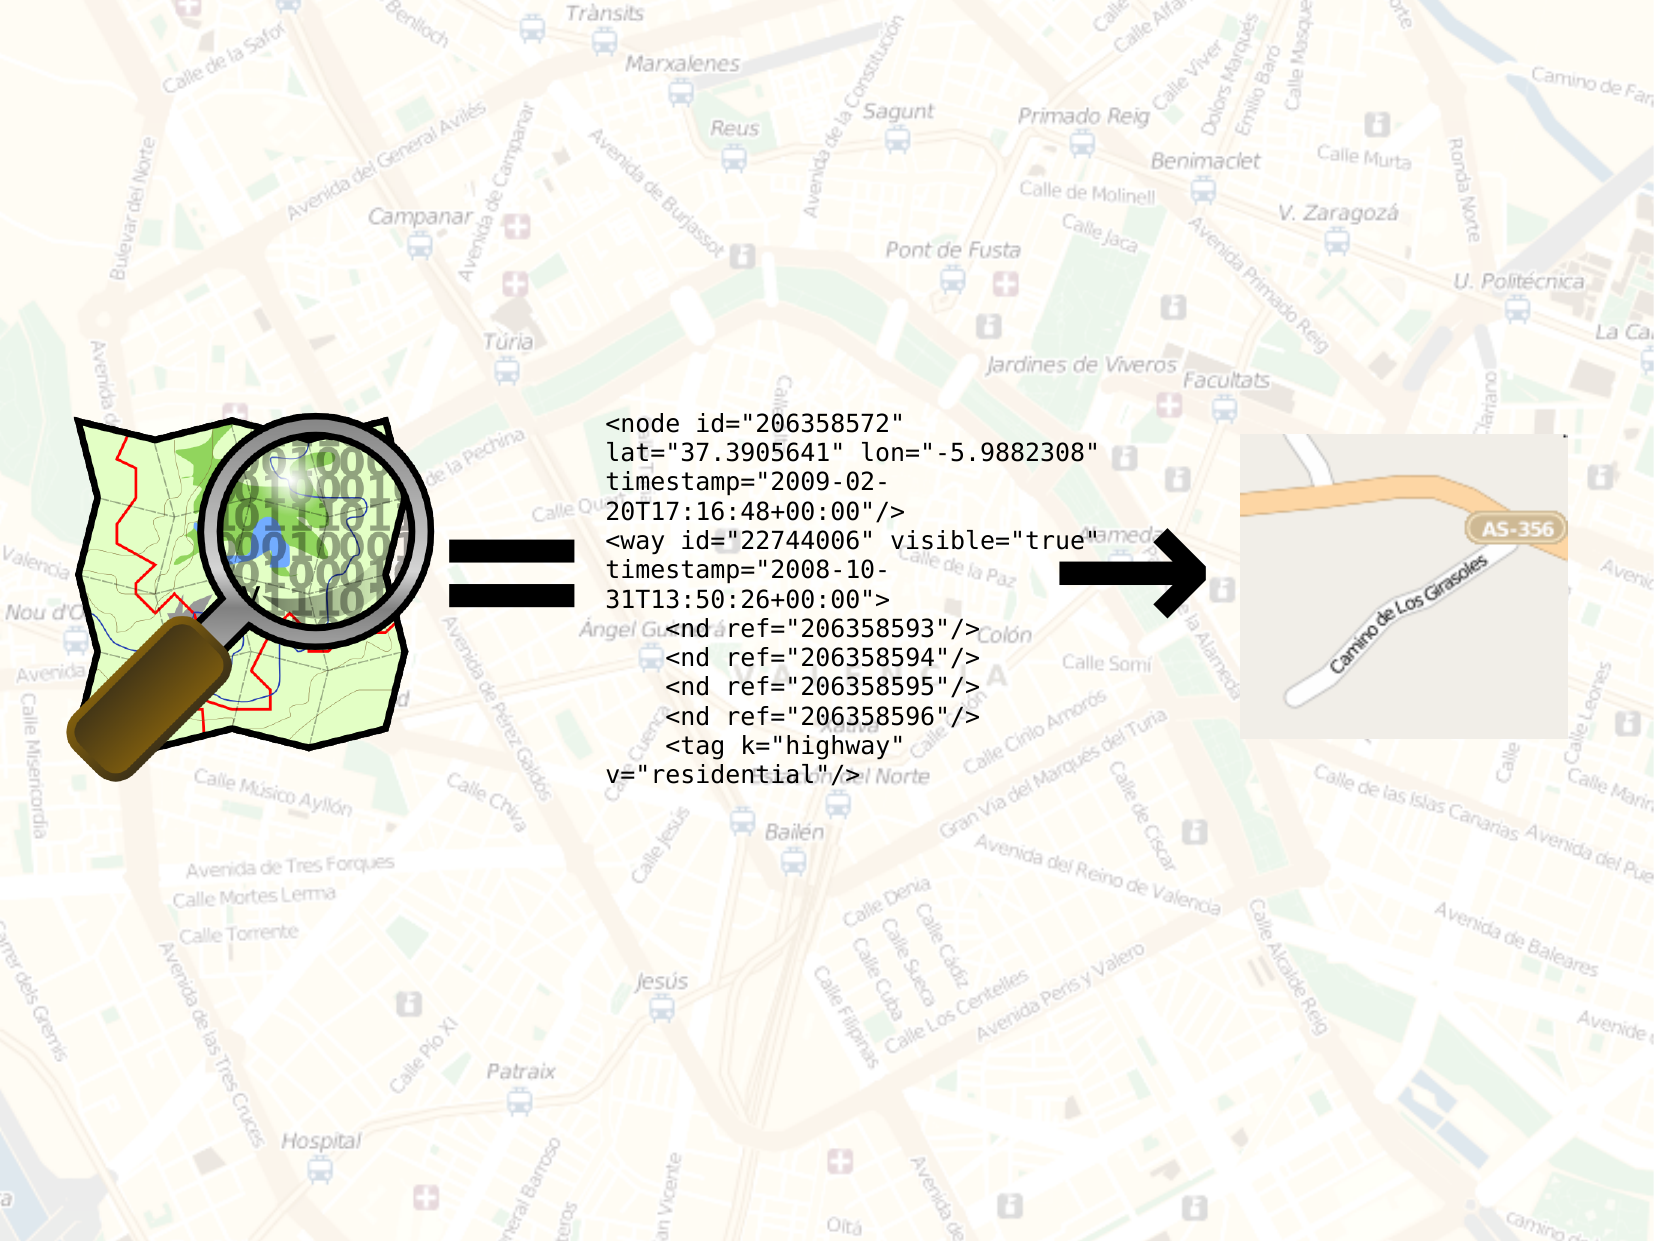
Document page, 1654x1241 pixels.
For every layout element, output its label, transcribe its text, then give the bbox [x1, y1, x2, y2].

text_box = [413, 442, 562, 697]
picture [1240, 434, 1568, 739]
text_box → [1123, 442, 1231, 691]
text_box <node id="206358572" lat="37.3905641" lon="-5.9882308" timestamp="2009-02-20T17:16:48+00:00"/> <way id="22744006" visible="true" timestamp="2008-10-31T13:50:26+00:00"> <nd ref="206358593"/> <nd ref="206358594"/> <nd ref="206358595"/> <nd ref="206358596"/> <tag k="highway" v="residential"/> [590, 401, 1123, 798]
picture [59, 401, 443, 786]
